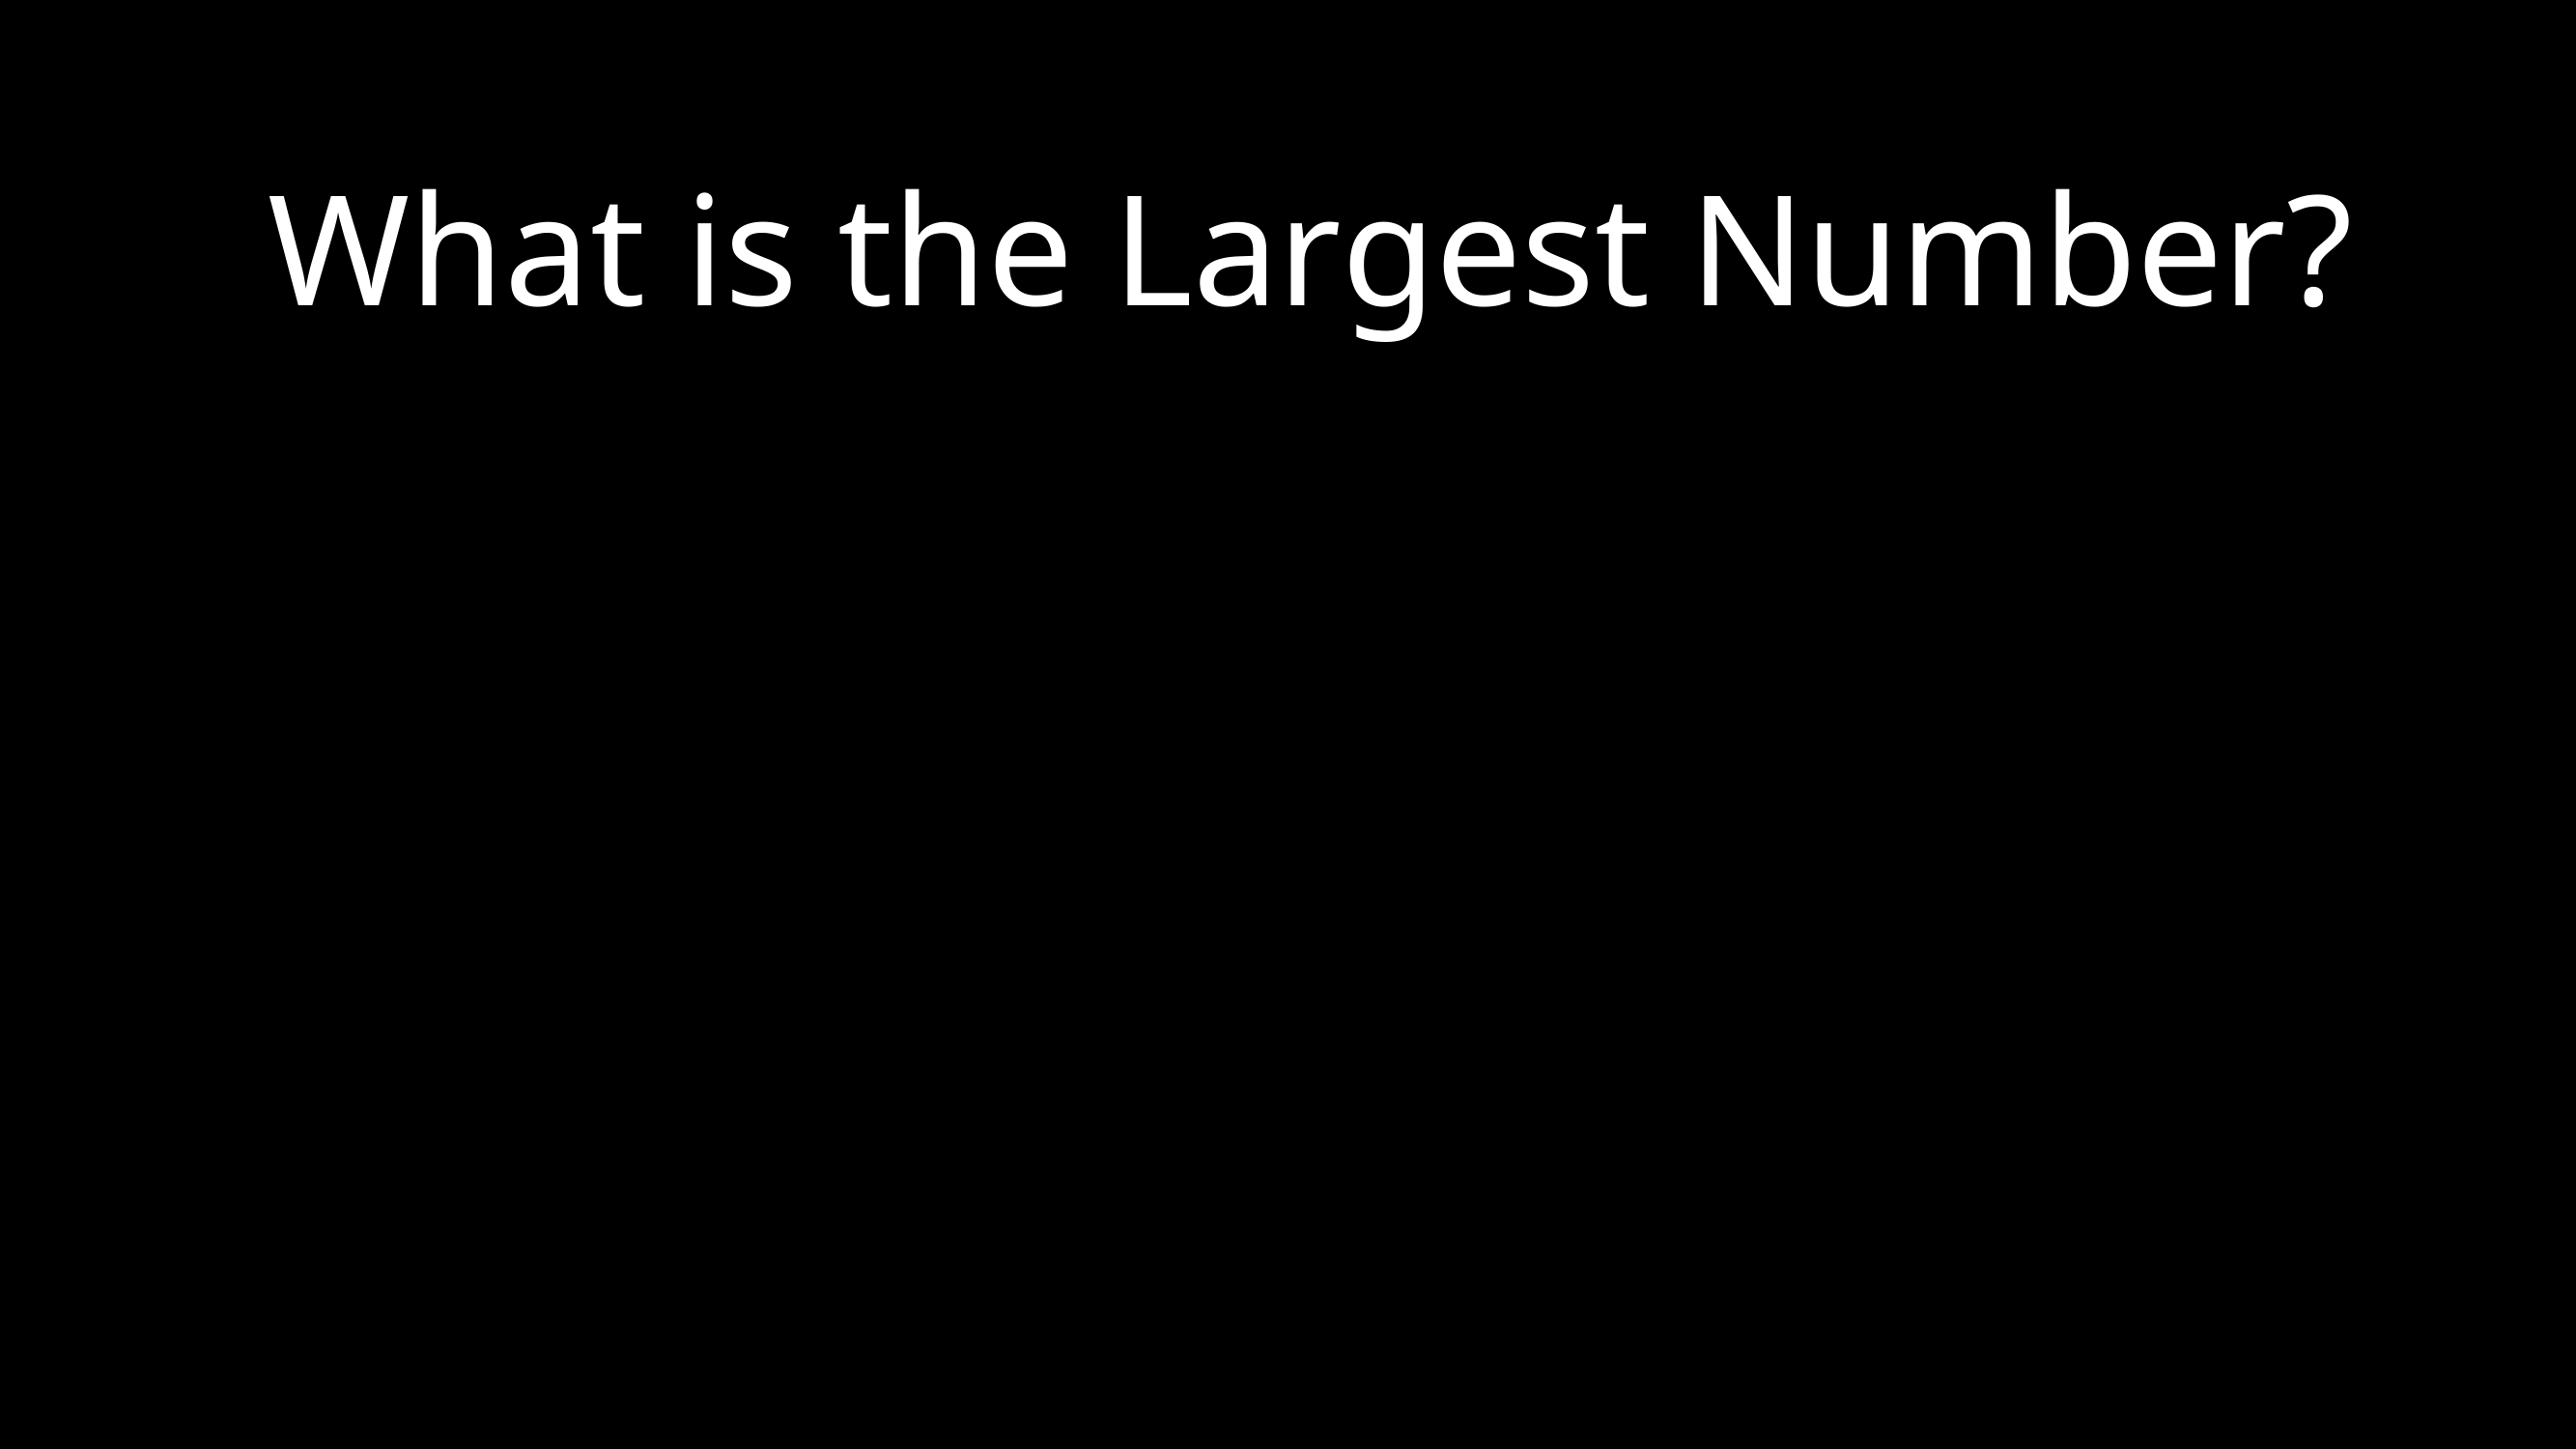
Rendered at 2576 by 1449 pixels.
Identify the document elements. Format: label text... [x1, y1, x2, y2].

text_box What is the Largest Number? [207, 62, 2415, 427]
